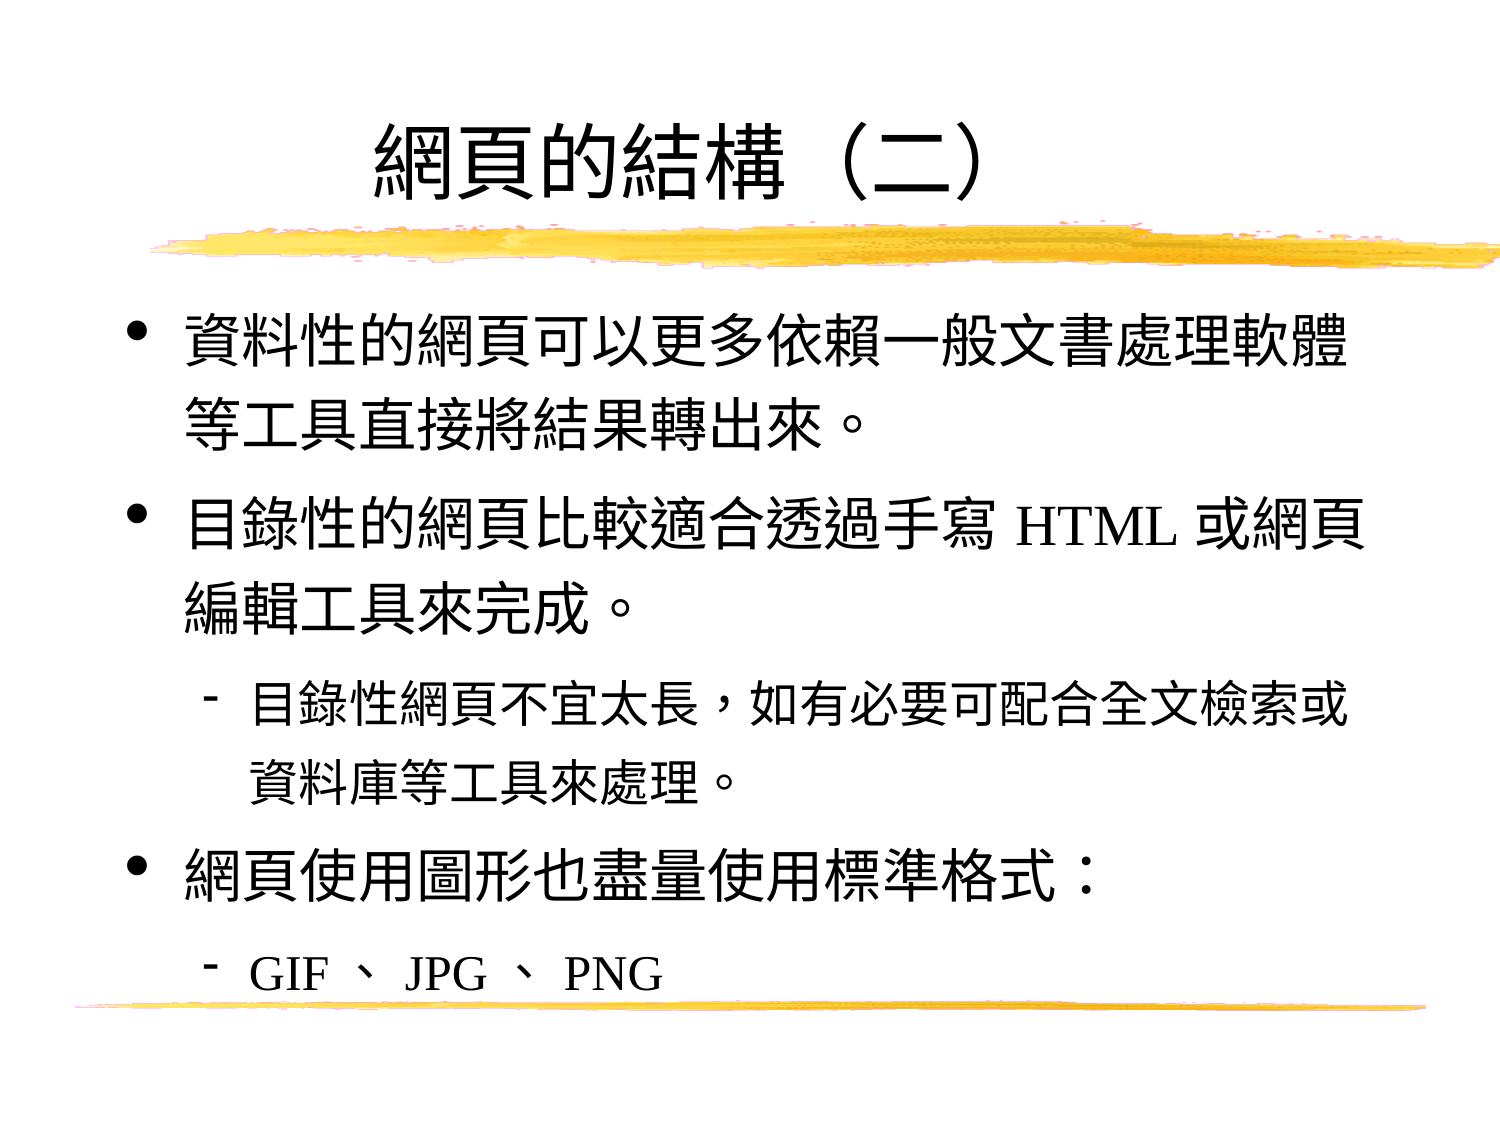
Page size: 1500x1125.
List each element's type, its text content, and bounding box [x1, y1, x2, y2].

picture [150, 215, 1500, 279]
title 網頁的結構（二） [66, 37, 1342, 225]
list 資料性的網頁可以更多依賴一般文書處理軟體等工具直接將結果轉出來。 目錄性的網頁比較適合透過手寫HTML或網頁編輯工具來完成。 目錄性網頁不宜太長，如有必要可配合全文檢索或資料庫等工具來處理。 網頁使用圖形也盡量使用標準格式： GIF、JPG、PNG [112, 287, 1388, 1012]
picture [75, 999, 1426, 1013]
